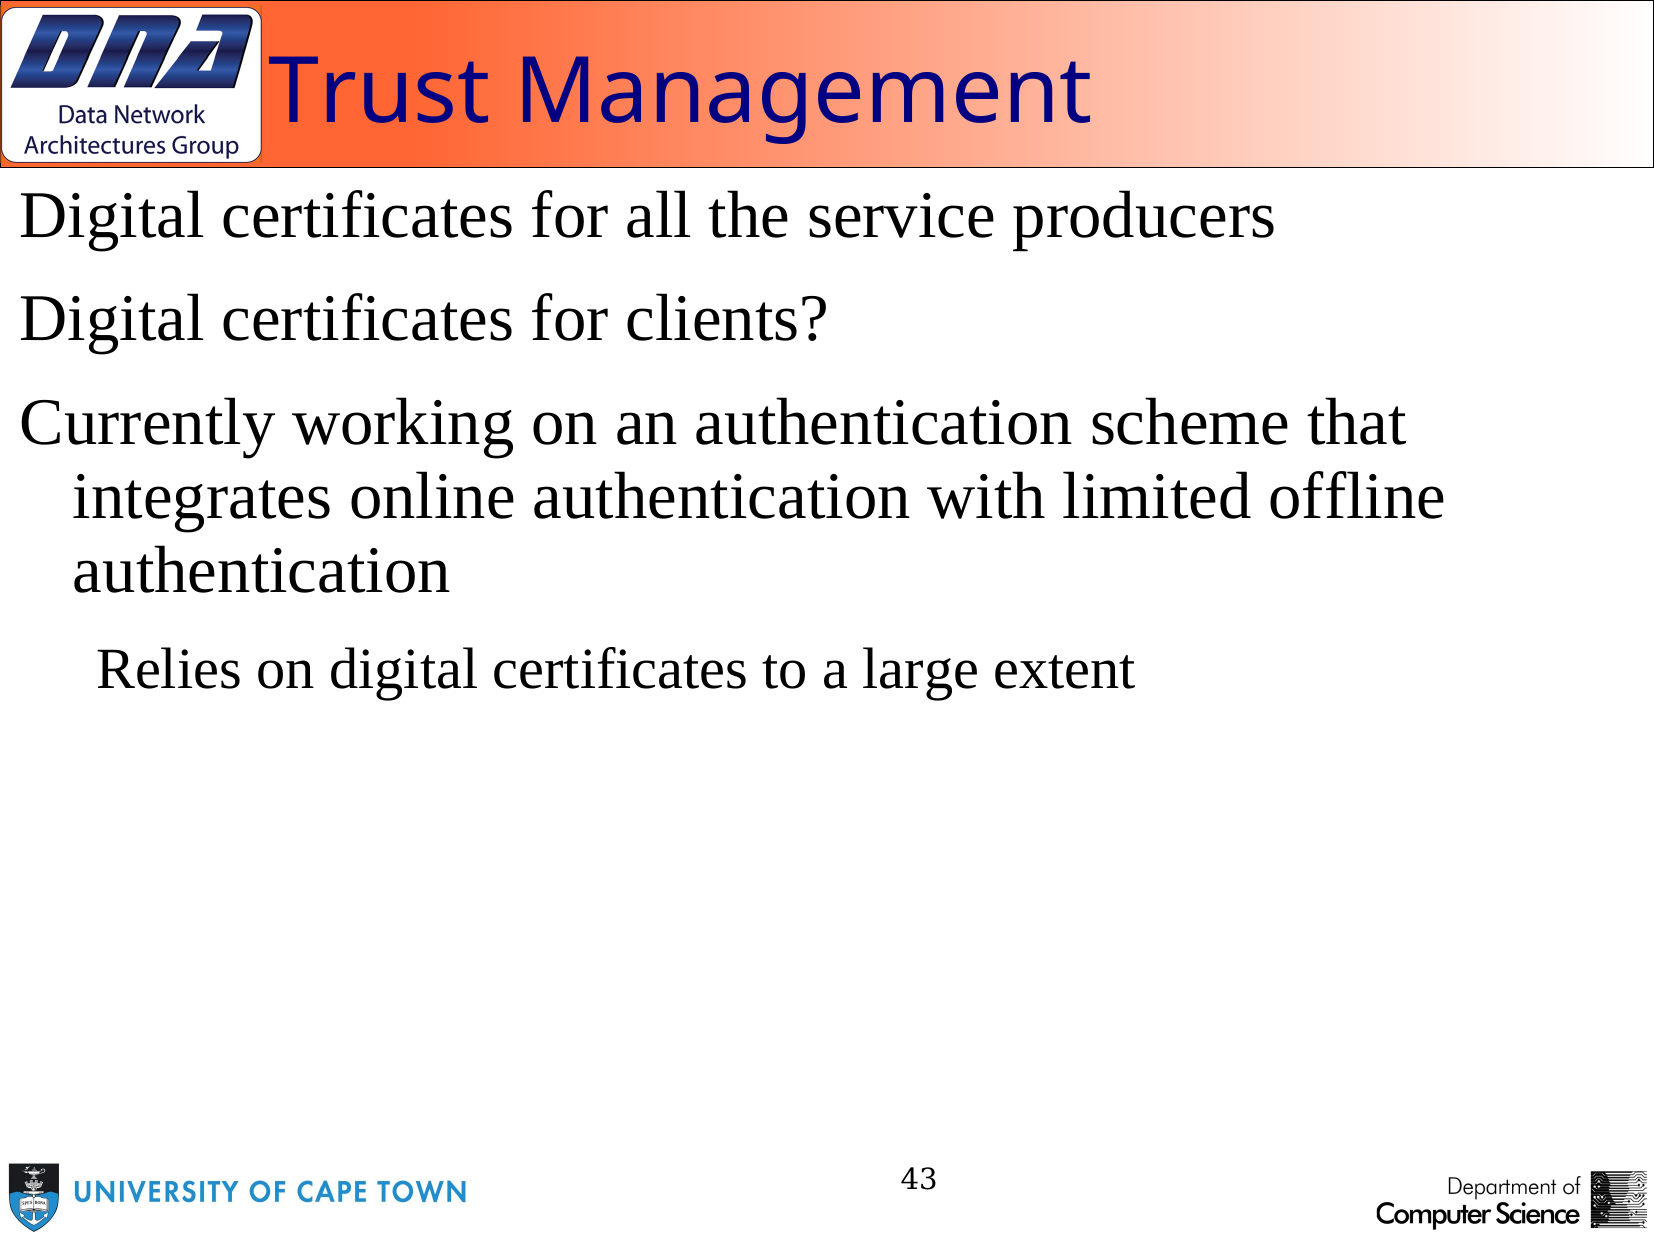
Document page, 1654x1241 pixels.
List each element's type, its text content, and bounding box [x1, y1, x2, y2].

picture [0, 5, 262, 163]
picture [5, 1159, 479, 1235]
title Trust Management [268, 19, 1654, 155]
list Digital certificates for all the service producers Digital certificates for clients? Currently working on an authentication scheme that integrates online authentication with limited offline authentication Relies on digital certificates to a large extent [2, 177, 1654, 1138]
picture [1368, 1159, 1654, 1235]
